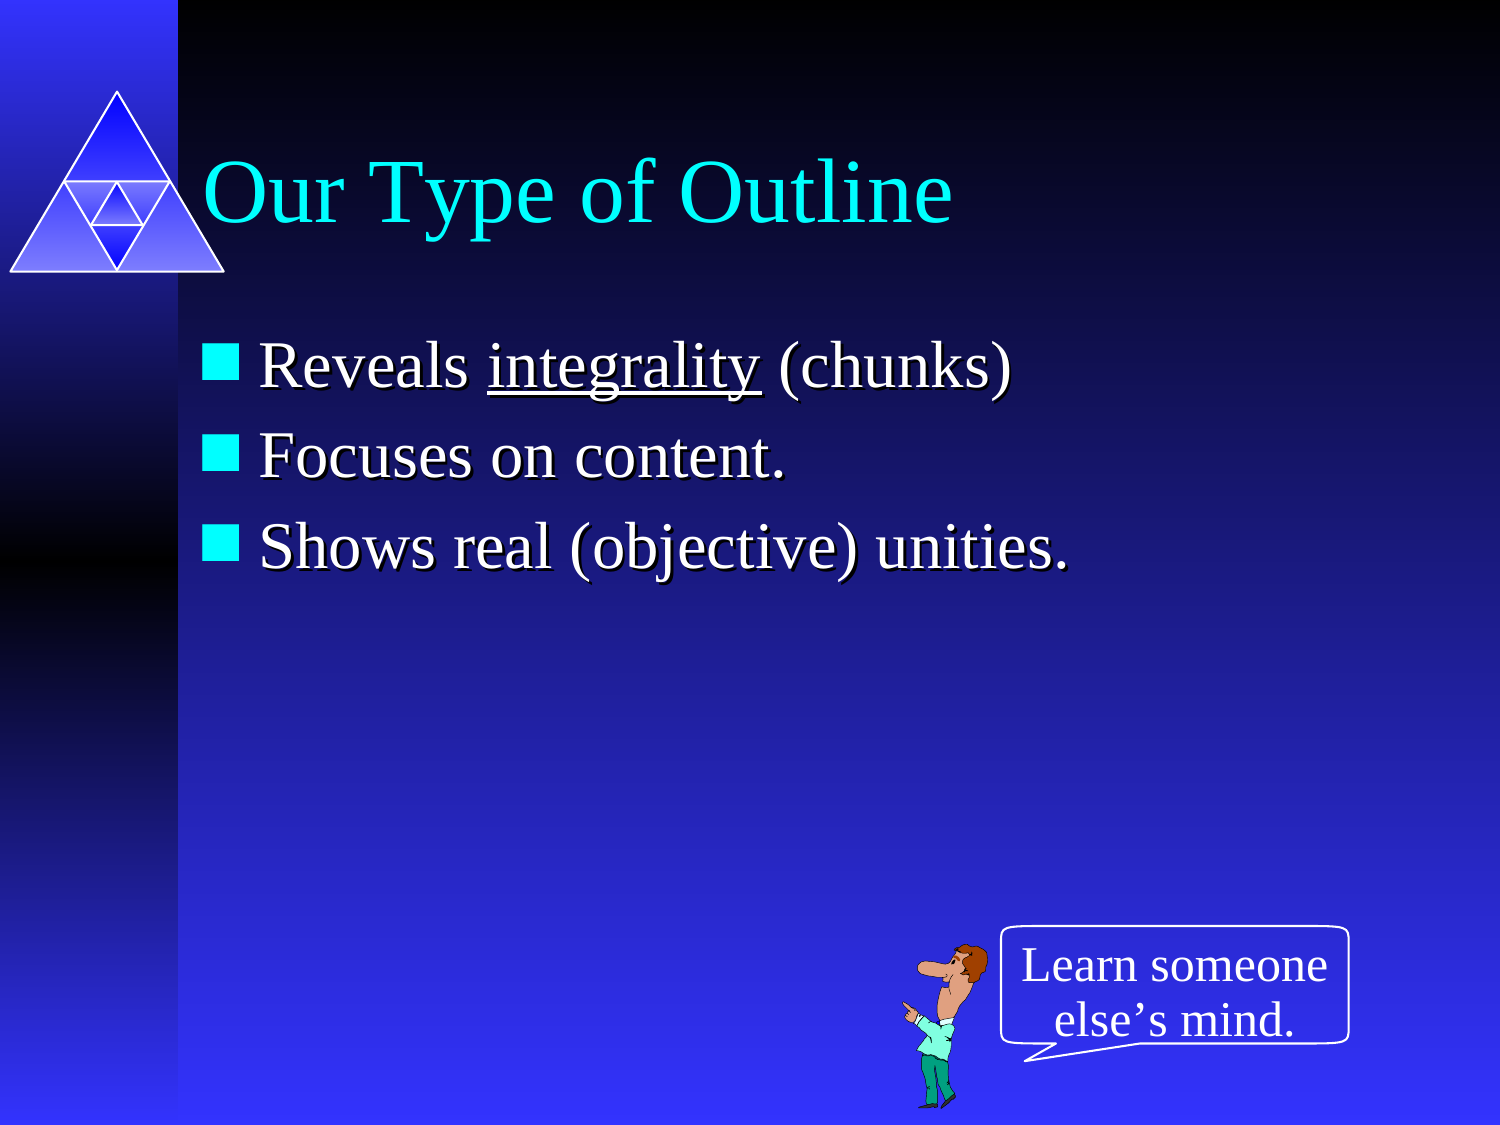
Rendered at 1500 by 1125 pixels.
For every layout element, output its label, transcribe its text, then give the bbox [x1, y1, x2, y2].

chart [901, 943, 988, 1110]
text_box Learn someone else’s mind. [1000, 925, 1349, 1062]
list Reveals integrality (chunks) Focuses on content. Shows real (objective) unities. [187, 324, 1488, 1001]
title Our Type of Outline [187, 99, 1463, 288]
